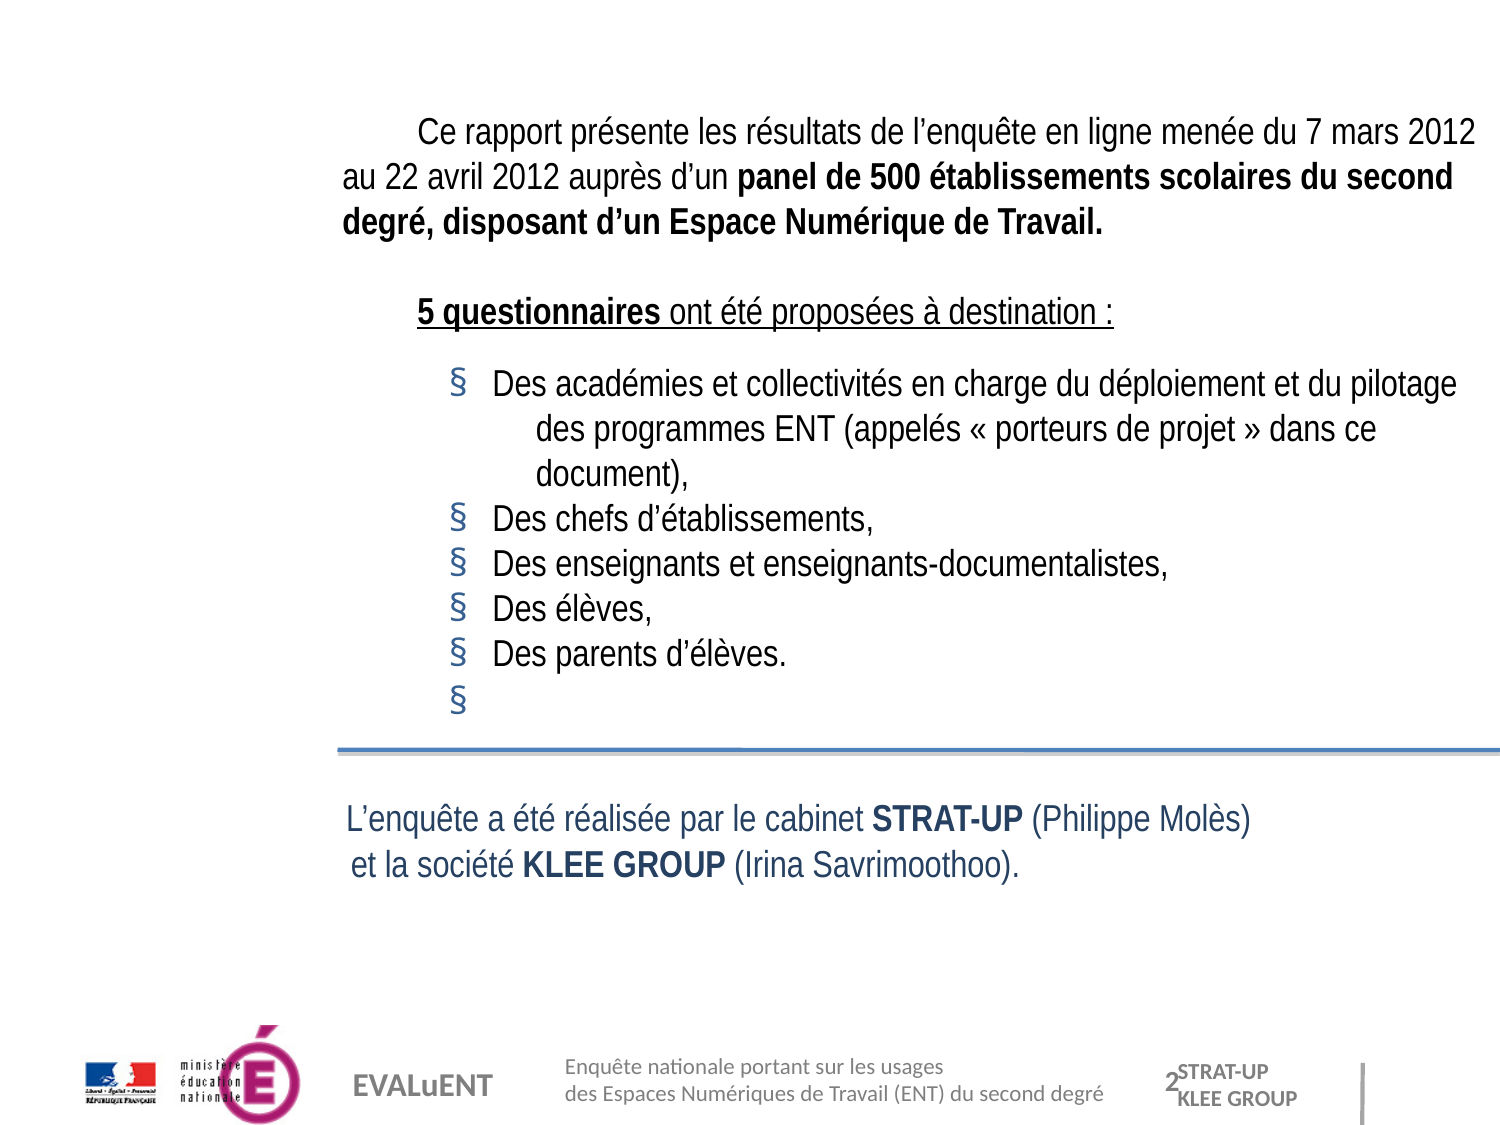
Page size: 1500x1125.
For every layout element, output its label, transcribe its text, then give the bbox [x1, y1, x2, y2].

text_box [1074, 1050, 1426, 1110]
text_box Ce rapport présente les résultats de l’enquête en ligne menée du 7 mars 2012 au 22 avril 2012 auprès d’un panel de 500 établissements scolaires du second degré, disposant d’un Espace Numérique de Travail. 5 questionnaires ont été proposées à destination : Des académies et collectivités en charge du déploiement et du pilotage des programmes ENT (appelés « porteurs de projet » dans ce document), Des chefs d’établissements, Des enseignants et enseignants-documentalistes, Des élèves, Des parents d’élèves. L’enquête a été réalisée par le cabinet STRAT-UP (Philippe Molès) et la société KLEE GROUP (Irina Savrimoothoo). [284, 100, 1500, 613]
